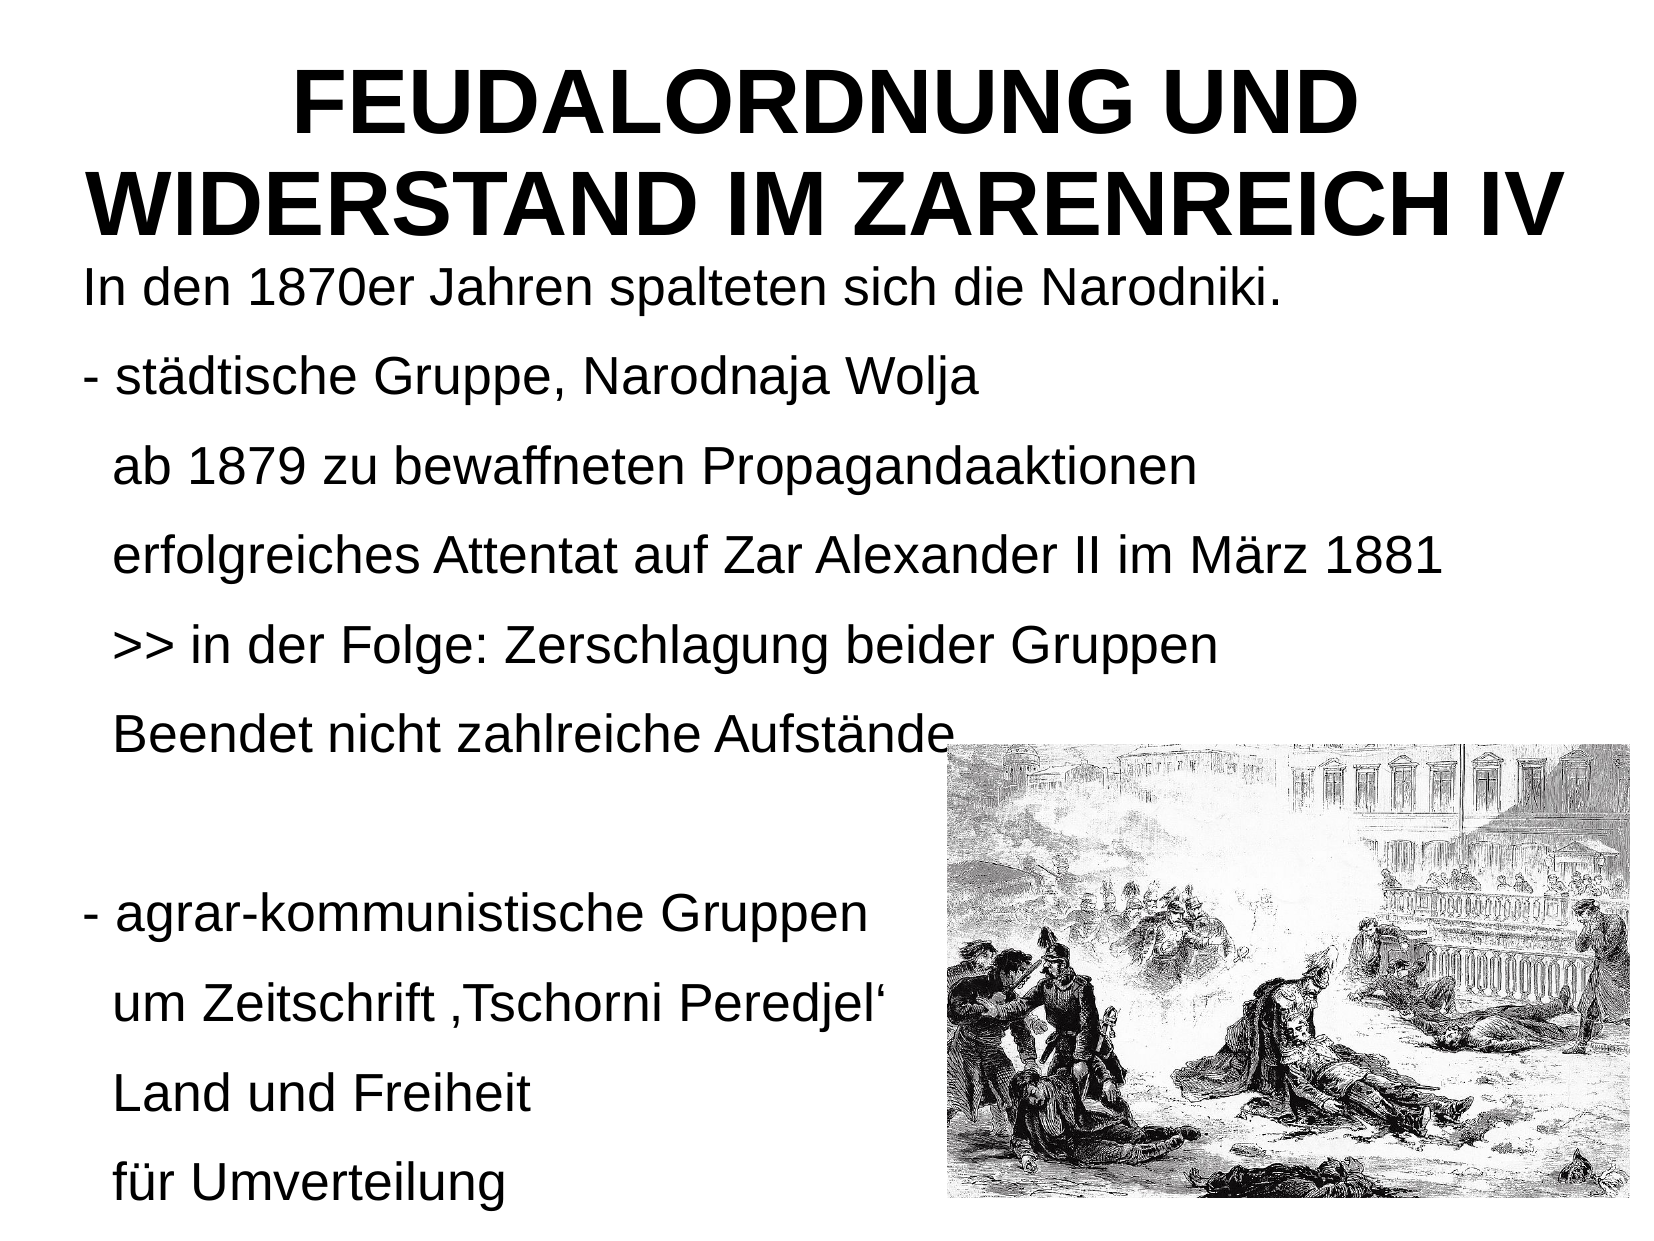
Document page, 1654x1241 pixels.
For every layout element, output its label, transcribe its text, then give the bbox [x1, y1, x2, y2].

list In den 1870er Jahren spalteten sich die Narodniki. - städtische Gruppe, Narodnaja Wolja ab 1879 zu bewaffneten Propagandaaktionen erfolgreiches Attentat auf Zar Alexander II im März 1881 >> in der Folge: Zerschlagung beider Gruppen Beendet nicht zahlreiche Aufstände - agrar-kommunistische Gruppen um Zeitschrift ‚Tschorni Peredjel‘ Land und Freiheit für Umverteilung [82, 256, 1571, 1217]
picture [947, 744, 1630, 1198]
title FEUDALORDNUNG UND WIDERSTAND IM ZARENREICH IV [82, 49, 1571, 256]
